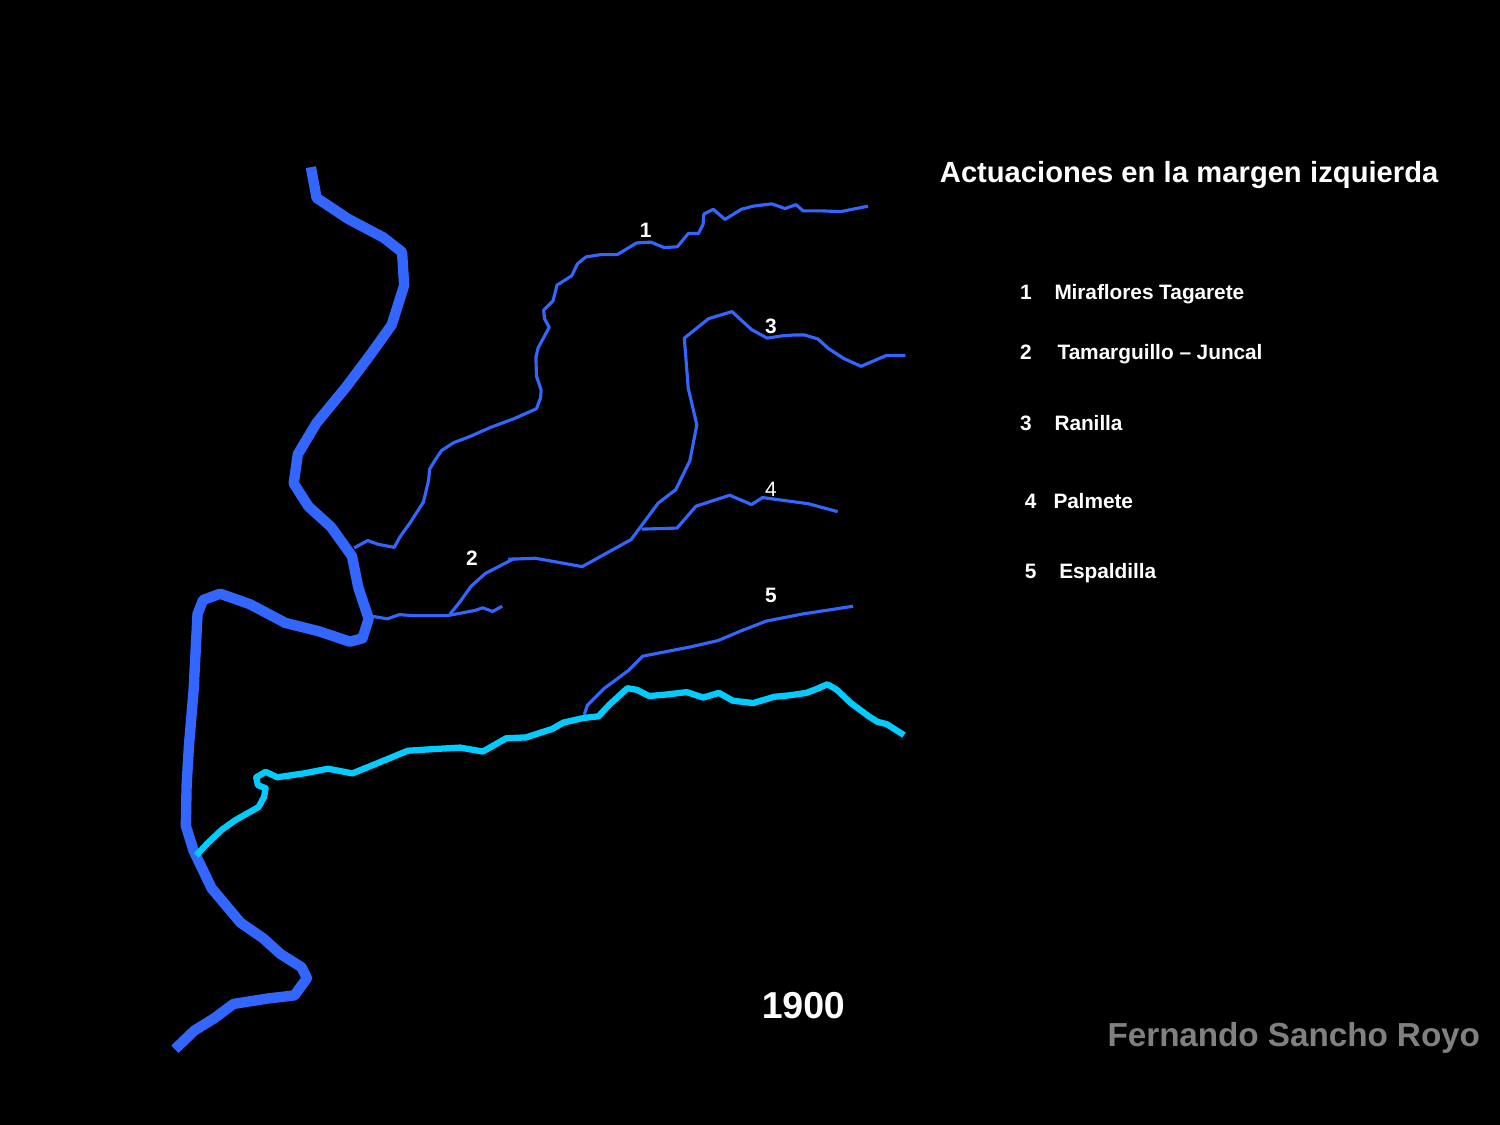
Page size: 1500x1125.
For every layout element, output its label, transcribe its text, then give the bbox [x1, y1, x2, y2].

text_box 5 Espaldilla [1009, 550, 1392, 591]
text_box Actuaciones en la margen izquierda [924, 145, 1500, 196]
text_box 3 Ranilla [1004, 402, 1500, 443]
text_box Fernando Sancho Royo [1092, 1005, 1500, 1061]
text_box 1 [624, 209, 682, 250]
text_box 4 Palmete [1009, 479, 1193, 521]
text_box 4 [750, 468, 810, 509]
text_box 1 Miraflores Tagarete [1004, 271, 1437, 312]
text_box 2 [451, 537, 508, 578]
text_box 1900 [746, 973, 872, 1034]
text_box 3 [750, 305, 807, 346]
text_box Tamarguillo – Juncal [1004, 331, 1471, 402]
text_box 5 [750, 573, 807, 615]
